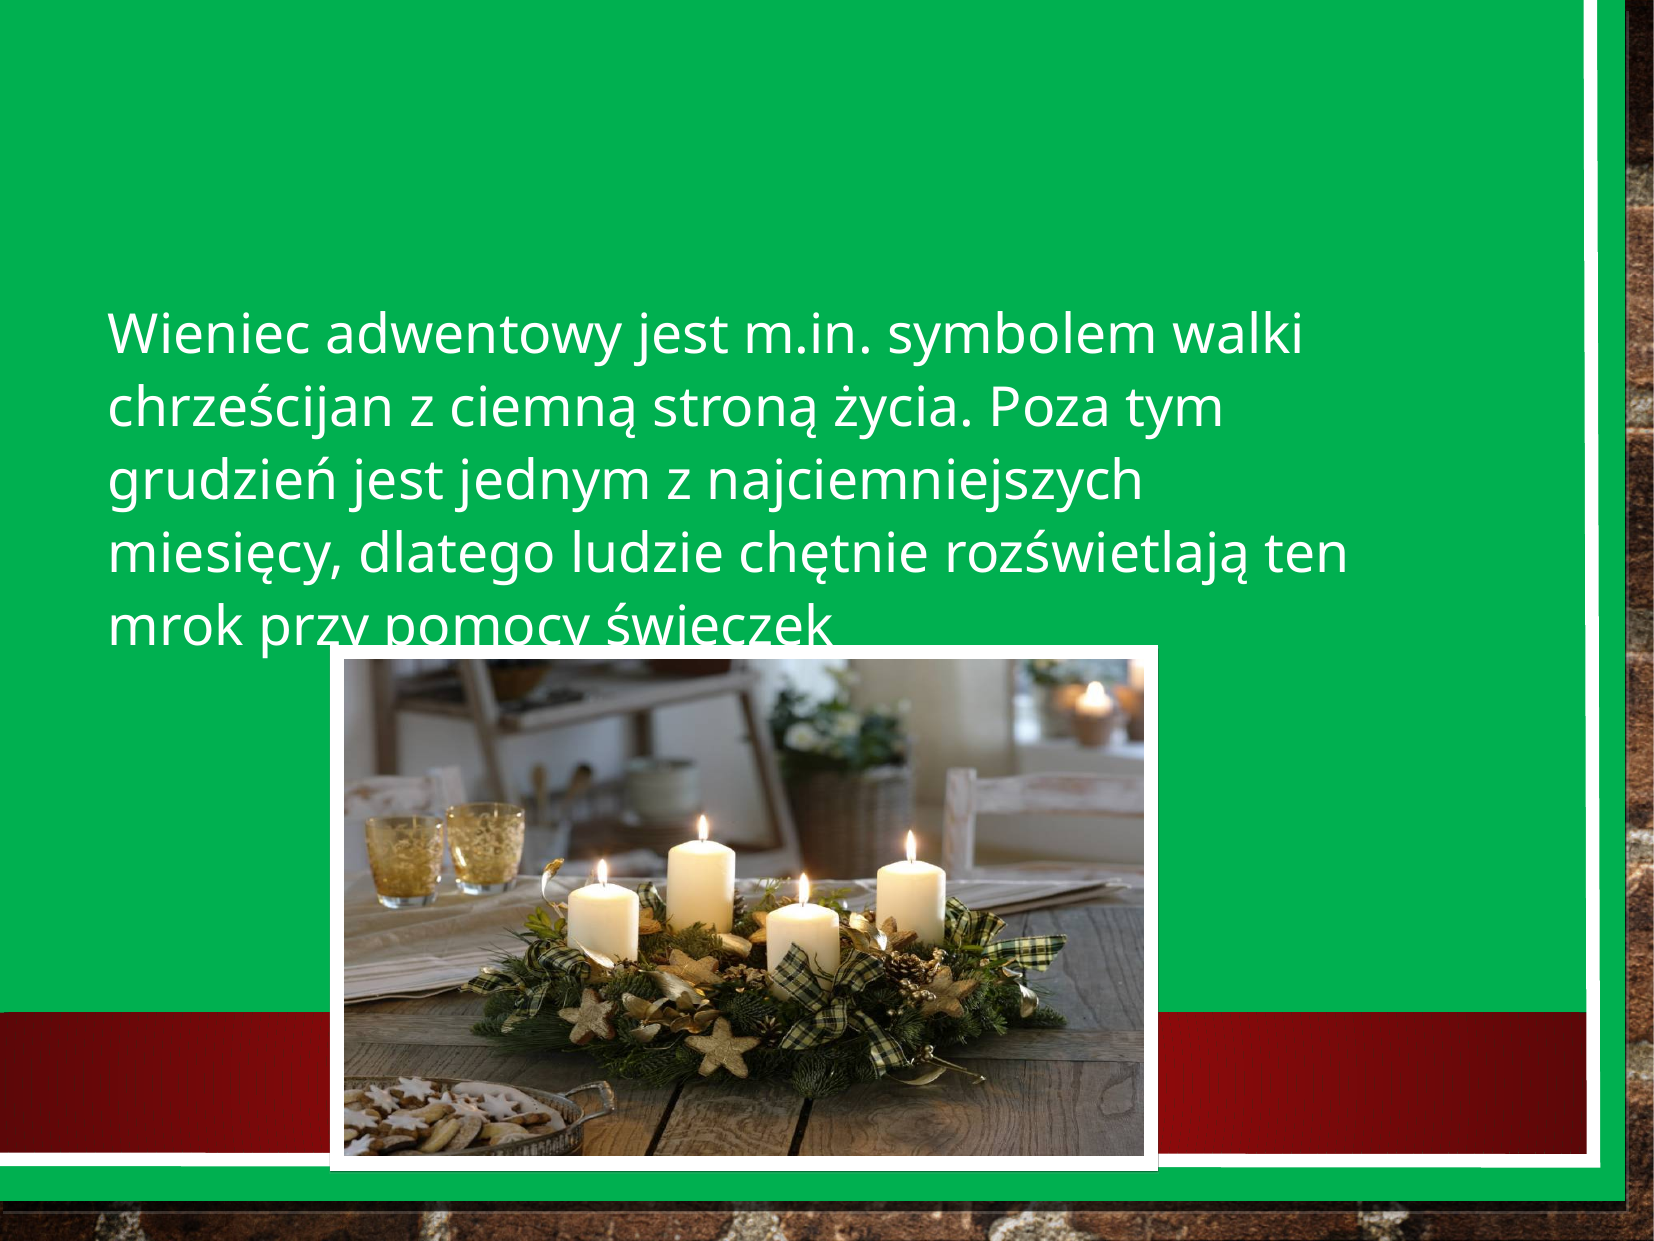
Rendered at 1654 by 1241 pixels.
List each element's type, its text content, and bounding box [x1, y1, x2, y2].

list Wieniec adwentowy jest m.in. symbolem walki chrześcijan z ciemną stroną życia. Poza tym grudzień jest jednym z najciemniejszych miesięcy, dlatego ludzie chętnie rozświetlają ten mrok przy pomocy świeczek [93, 194, 1396, 681]
picture [344, 659, 1144, 1157]
